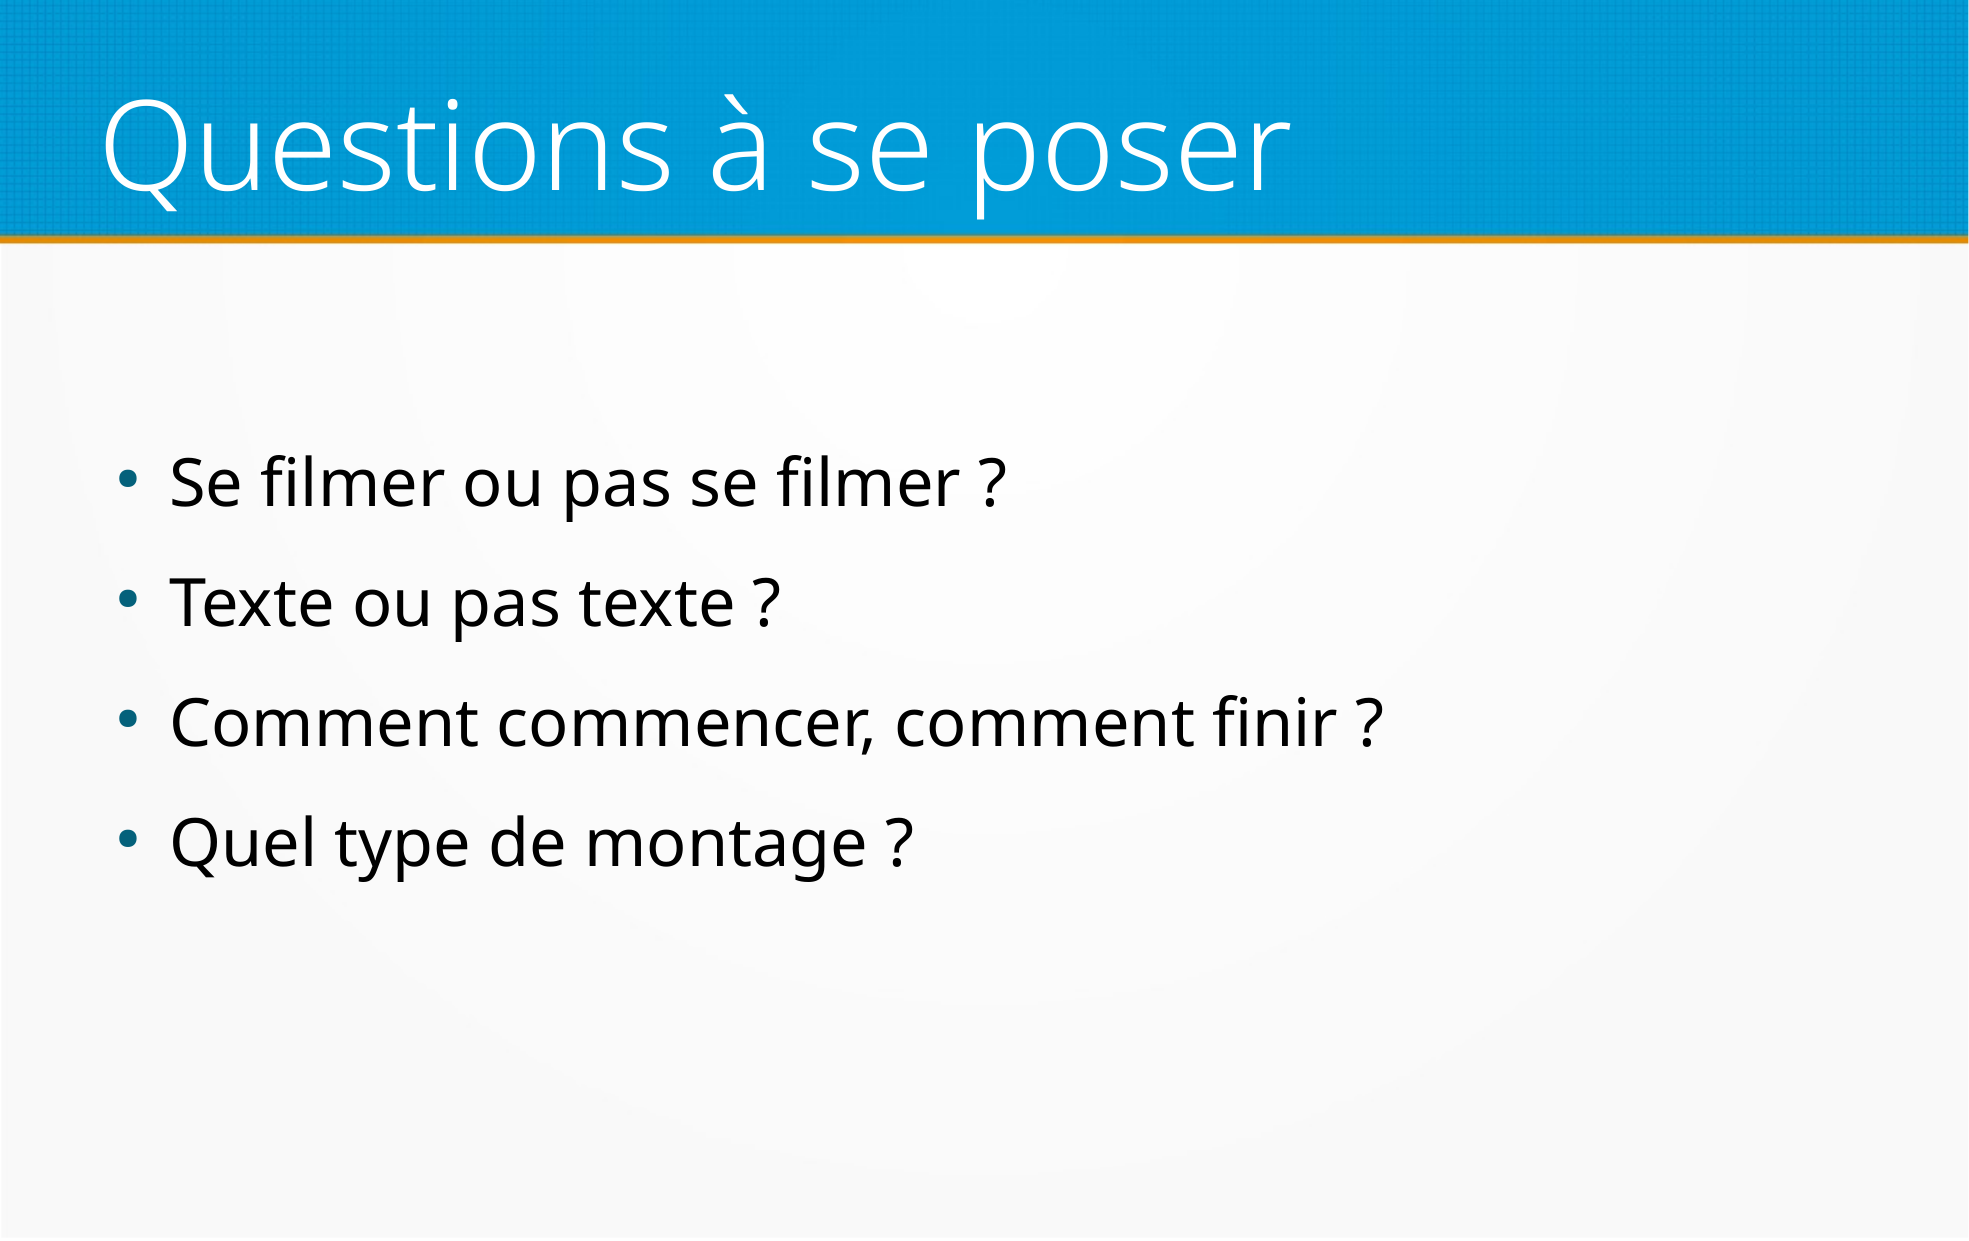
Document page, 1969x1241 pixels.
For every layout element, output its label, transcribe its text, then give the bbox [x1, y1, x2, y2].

list Se filmer ou pas se filmer ? Texte ou pas texte ? Comment commencer, comment finir ? Quel type de montage ? [98, 315, 1861, 1081]
picture [0, 233, 1969, 1241]
title Questions à se poser [98, 19, 1870, 227]
